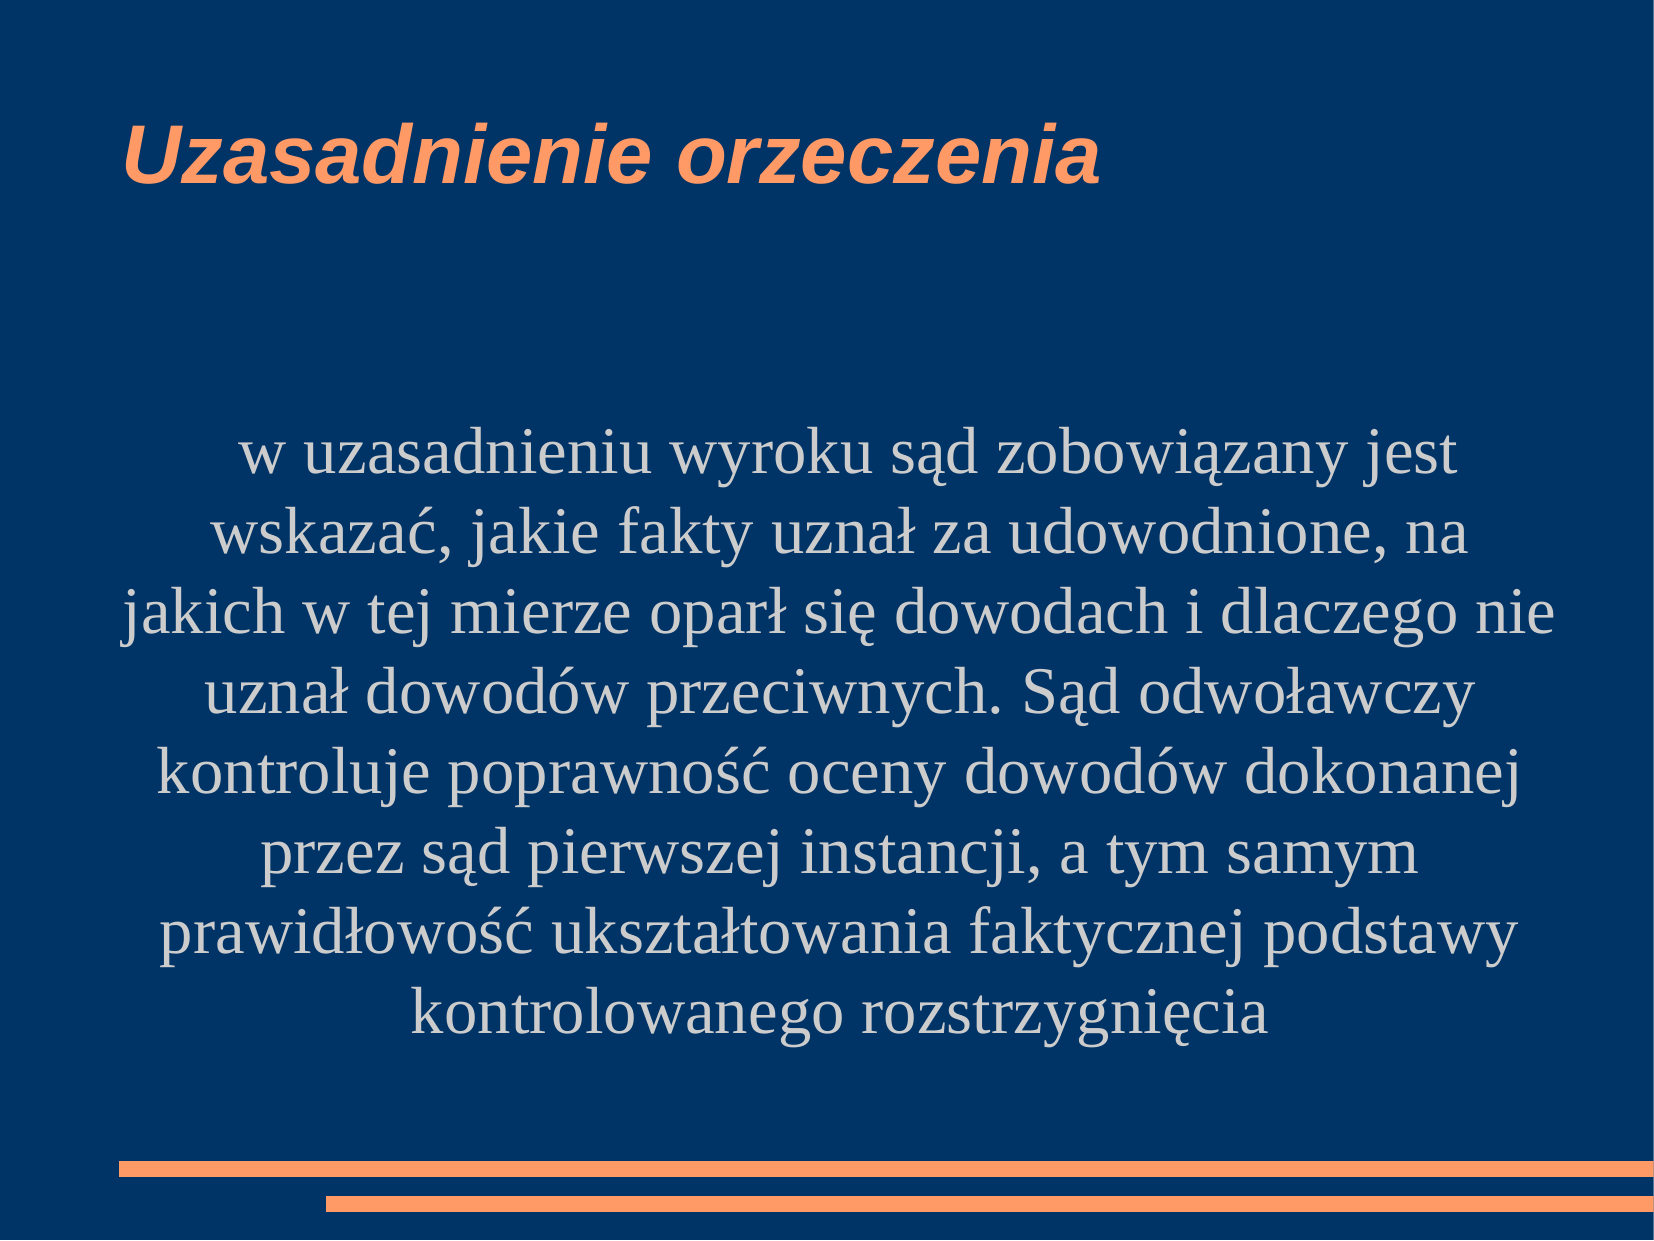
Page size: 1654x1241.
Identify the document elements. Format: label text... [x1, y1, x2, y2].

subtitle w uzasadnieniu wyroku sąd zobowiązany jest wskazać, jakie fakty uznał za udowodnione, na jakich w tej mierze oparł się dowodach i dlaczego nie uznał dowodów przeciwnych. Sąd odwoławczy kontroluje poprawność oceny dowodów dokonanej przez sąd pierwszej instancji, a tym samym prawidłowość ukształtowania faktycznej podstawy kontrolowanego rozstrzygnięcia [121, 329, 1561, 1125]
title Uzasadnienie orzeczenia [121, 53, 1534, 247]
